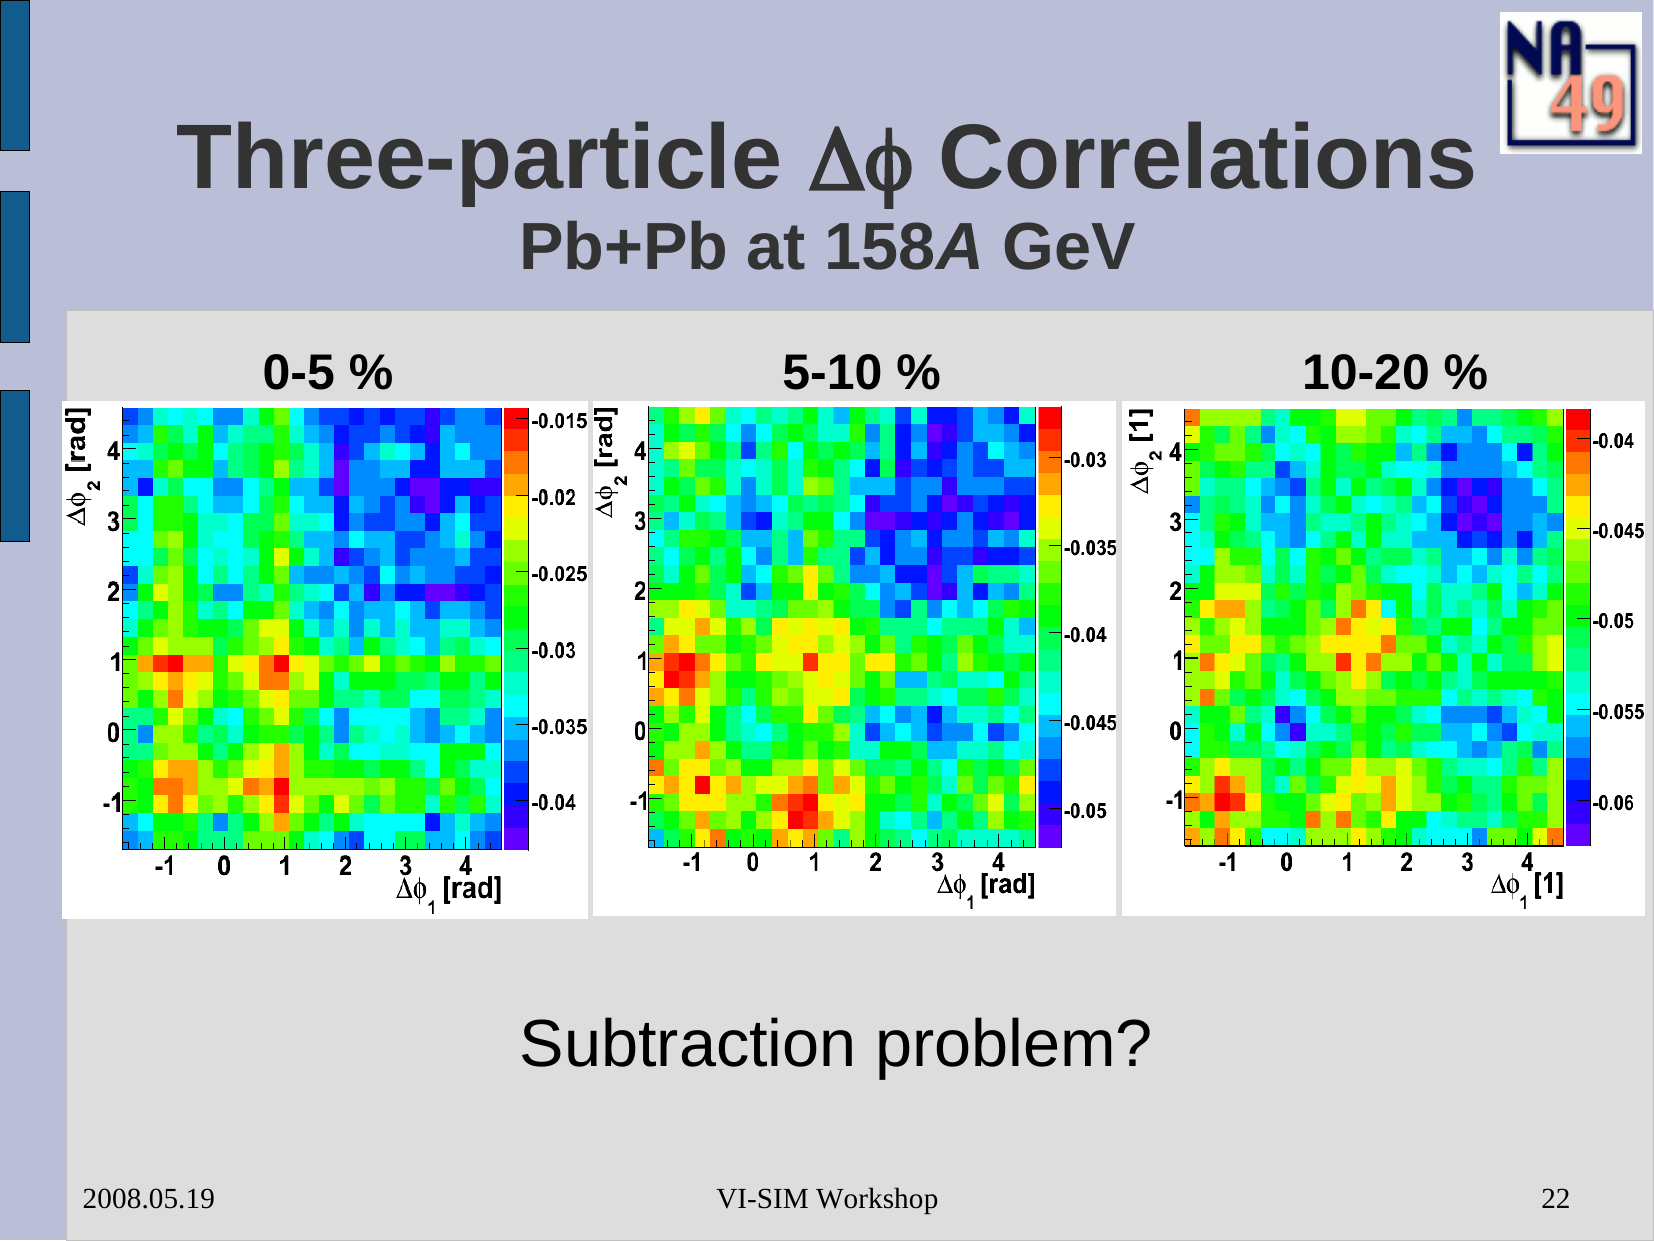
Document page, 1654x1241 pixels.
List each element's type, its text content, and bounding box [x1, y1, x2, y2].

title Three-particle Df Correlations Pb+Pb at 158A GeV [121, 91, 1534, 299]
picture [1500, 12, 1642, 154]
text_box 5-10 % [767, 336, 975, 408]
list Subtraction problem? [121, 968, 1534, 1117]
picture [593, 401, 1116, 916]
picture [62, 401, 588, 919]
picture [1122, 401, 1645, 916]
text_box 10-20 % [1287, 336, 1530, 408]
text_box 0-5 % [248, 336, 426, 408]
